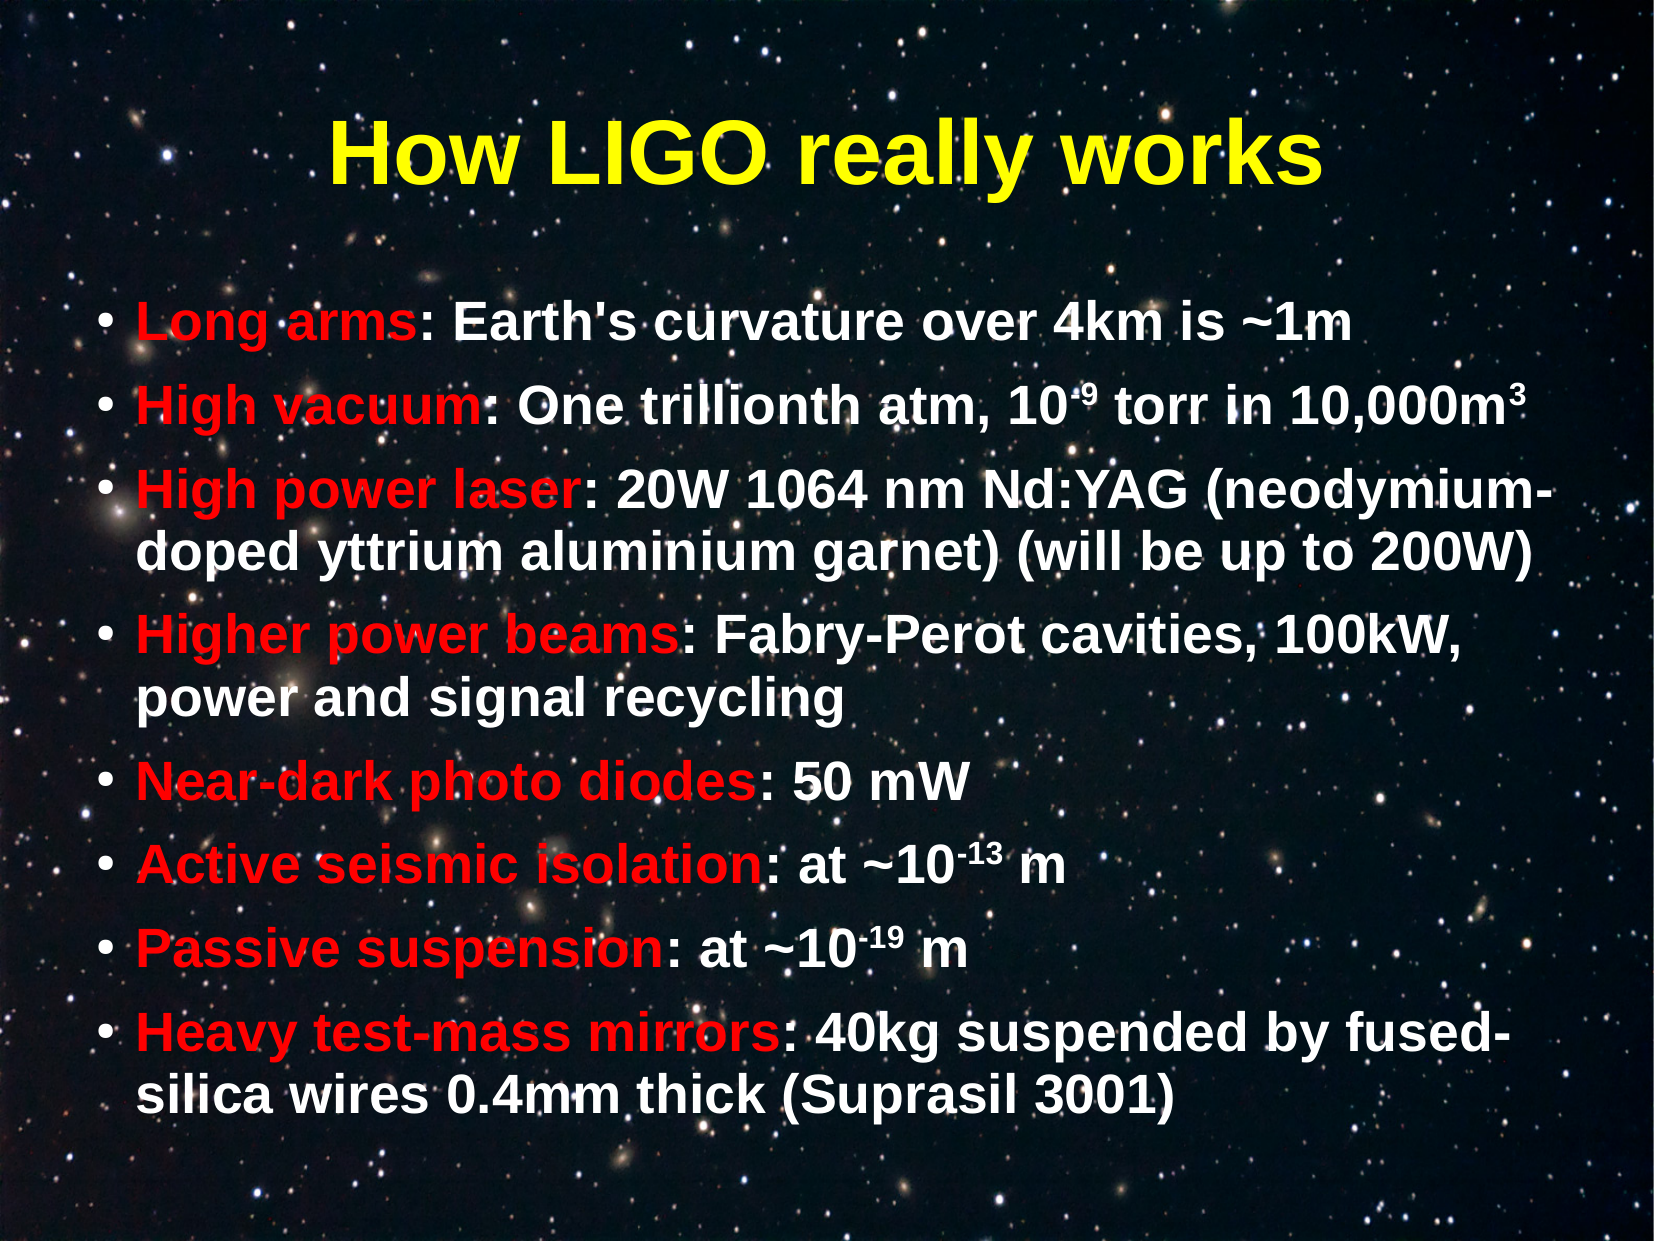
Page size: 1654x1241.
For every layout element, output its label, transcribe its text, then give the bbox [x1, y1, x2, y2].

list Long arms: Earth's curvature over 4km is ~1m High vacuum: One trillionth atm, 10-9 torr in 10,000m3 High power laser: 20W 1064 nm Nd:YAG (neodymium-doped yttrium aluminium garnet) (will be up to 200W) Higher power beams: Fabry-Perot cavities, 100kW, power and signal recycling Near-dark photo diodes: 50 mW Active seismic isolation: at ~10-13 m Passive suspension: at ~10-19 m Heavy test-mass mirrors: 40kg suspended by fused-silica wires 0.4mm thick (Suprasil 3001) [82, 290, 1576, 1216]
picture [0, 0, 1654, 1241]
title How LIGO really works [82, 49, 1571, 257]
